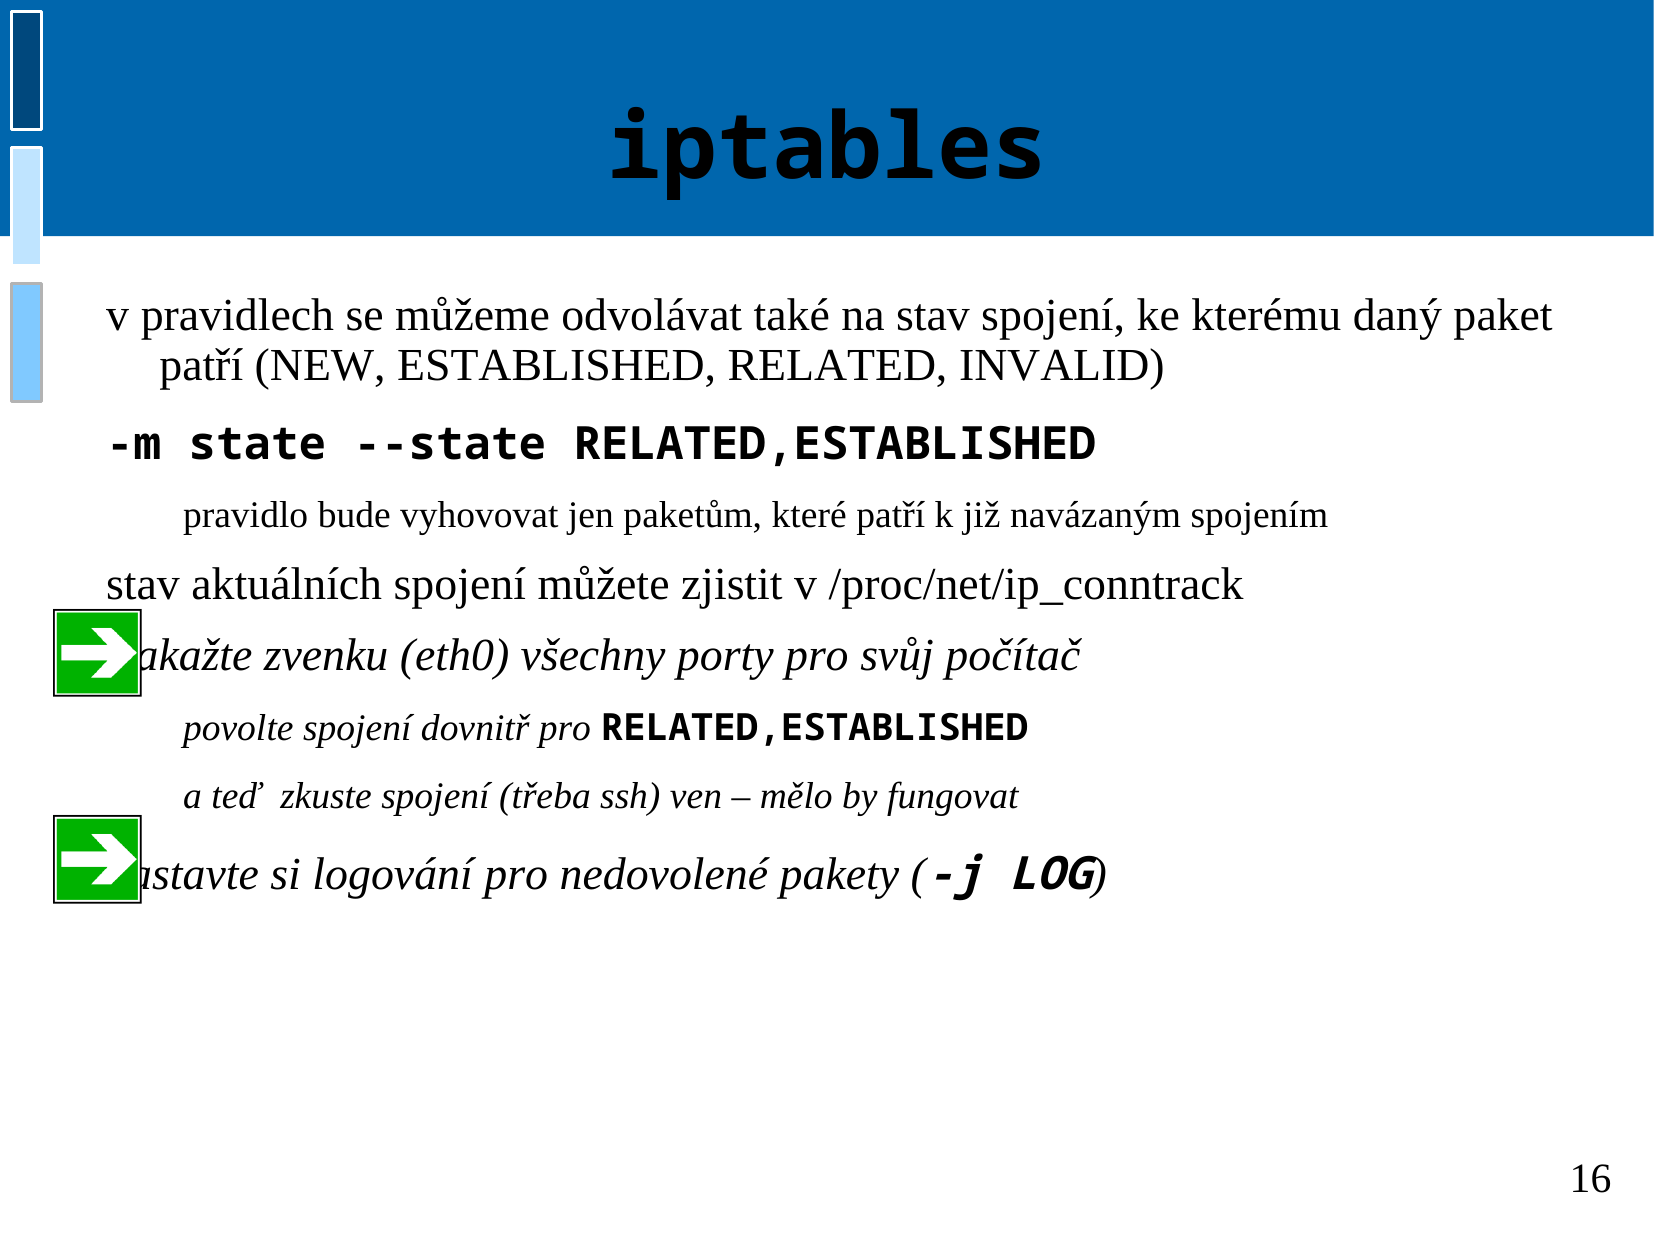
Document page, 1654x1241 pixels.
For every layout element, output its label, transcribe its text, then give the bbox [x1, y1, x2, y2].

picture [46, 808, 148, 910]
picture [46, 602, 148, 703]
title iptables [121, 49, 1534, 237]
list v pravidlech se můžeme odvolávat také na stav spojení, ke kterému daný paket patří (NEW, ESTABLISHED, RELATED, INVALID) -m state --state RELATED,ESTABLISHED pravidlo bude vyhovovat jen paketům, které patří k již navázaným spojením stav aktuálních spojení můžete zjistit v /proc/net/ip_conntrack zakažte zvenku (eth0) všechny porty pro svůj počítač povolte spojení dovnitř pro RELATED,ESTABLISHED a teď zkuste spojení (třeba ssh) ven – mělo by fungovat nastavte si logování pro nedovolené pakety (-j LOG) [88, 289, 1625, 918]
